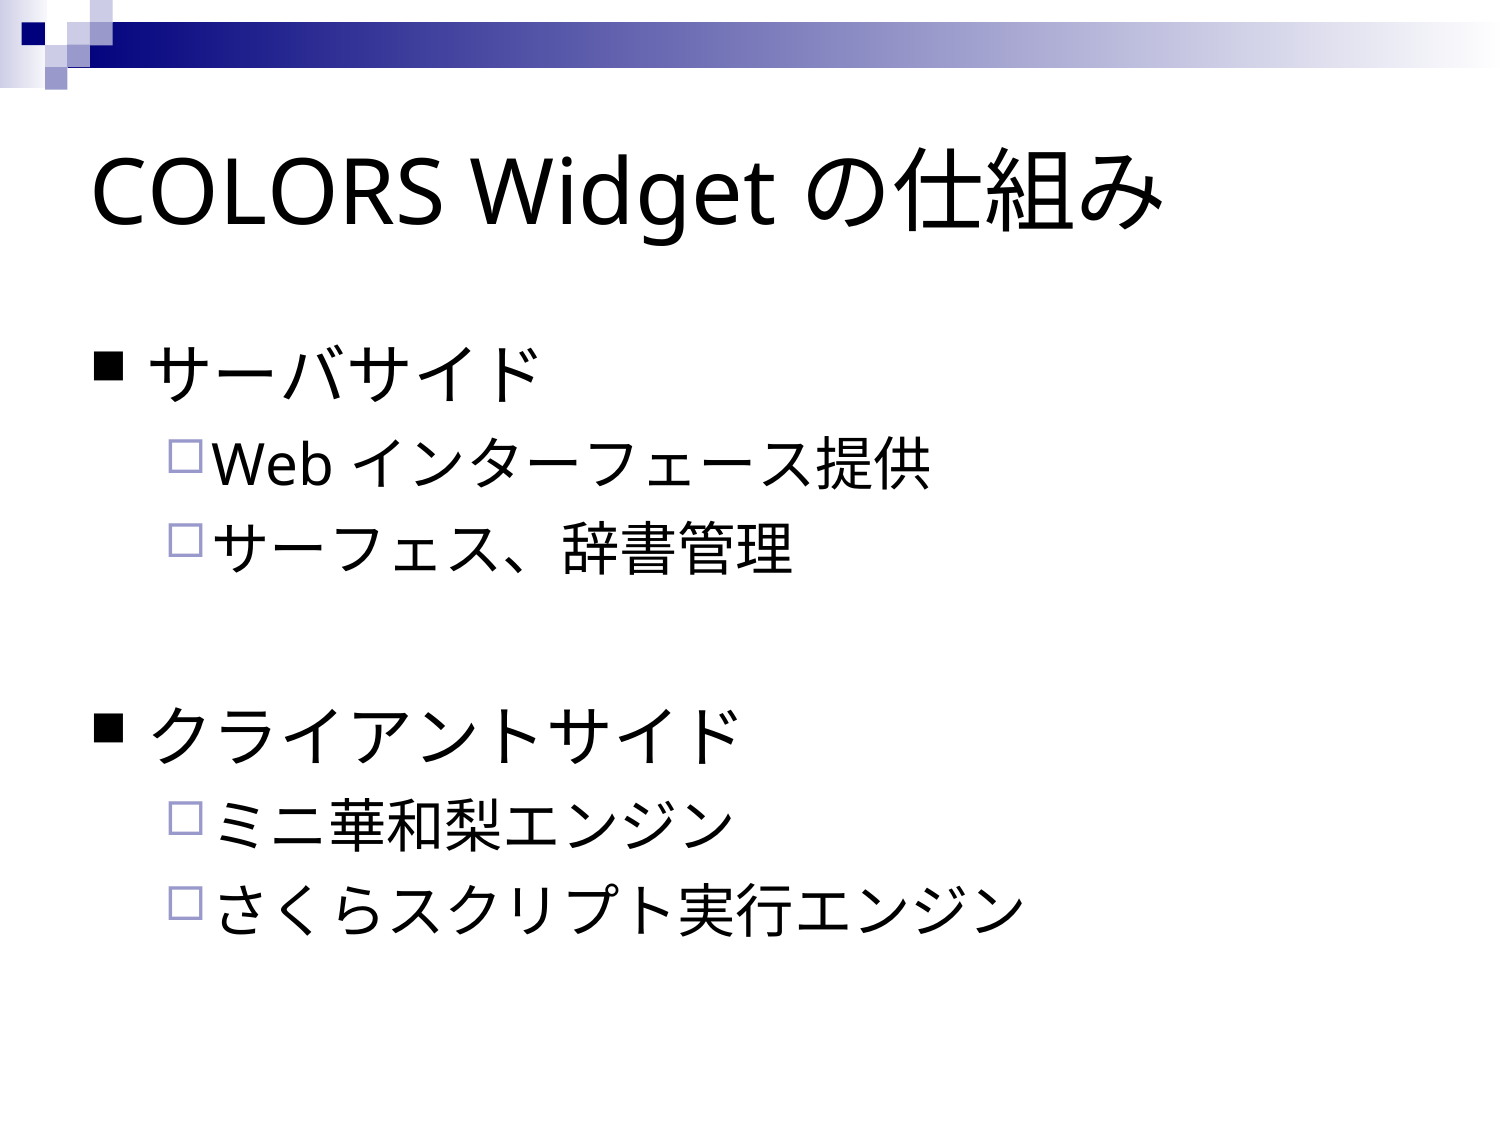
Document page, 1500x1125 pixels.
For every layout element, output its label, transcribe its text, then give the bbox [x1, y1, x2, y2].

title COLORS Widget の仕組み [75, 62, 1426, 313]
list サーバサイド Web インターフェース提供 サーフェス、辞書管理 クライアントサイド ミニ華和梨エンジン さくらスクリプト実行エンジン [75, 324, 1426, 1036]
